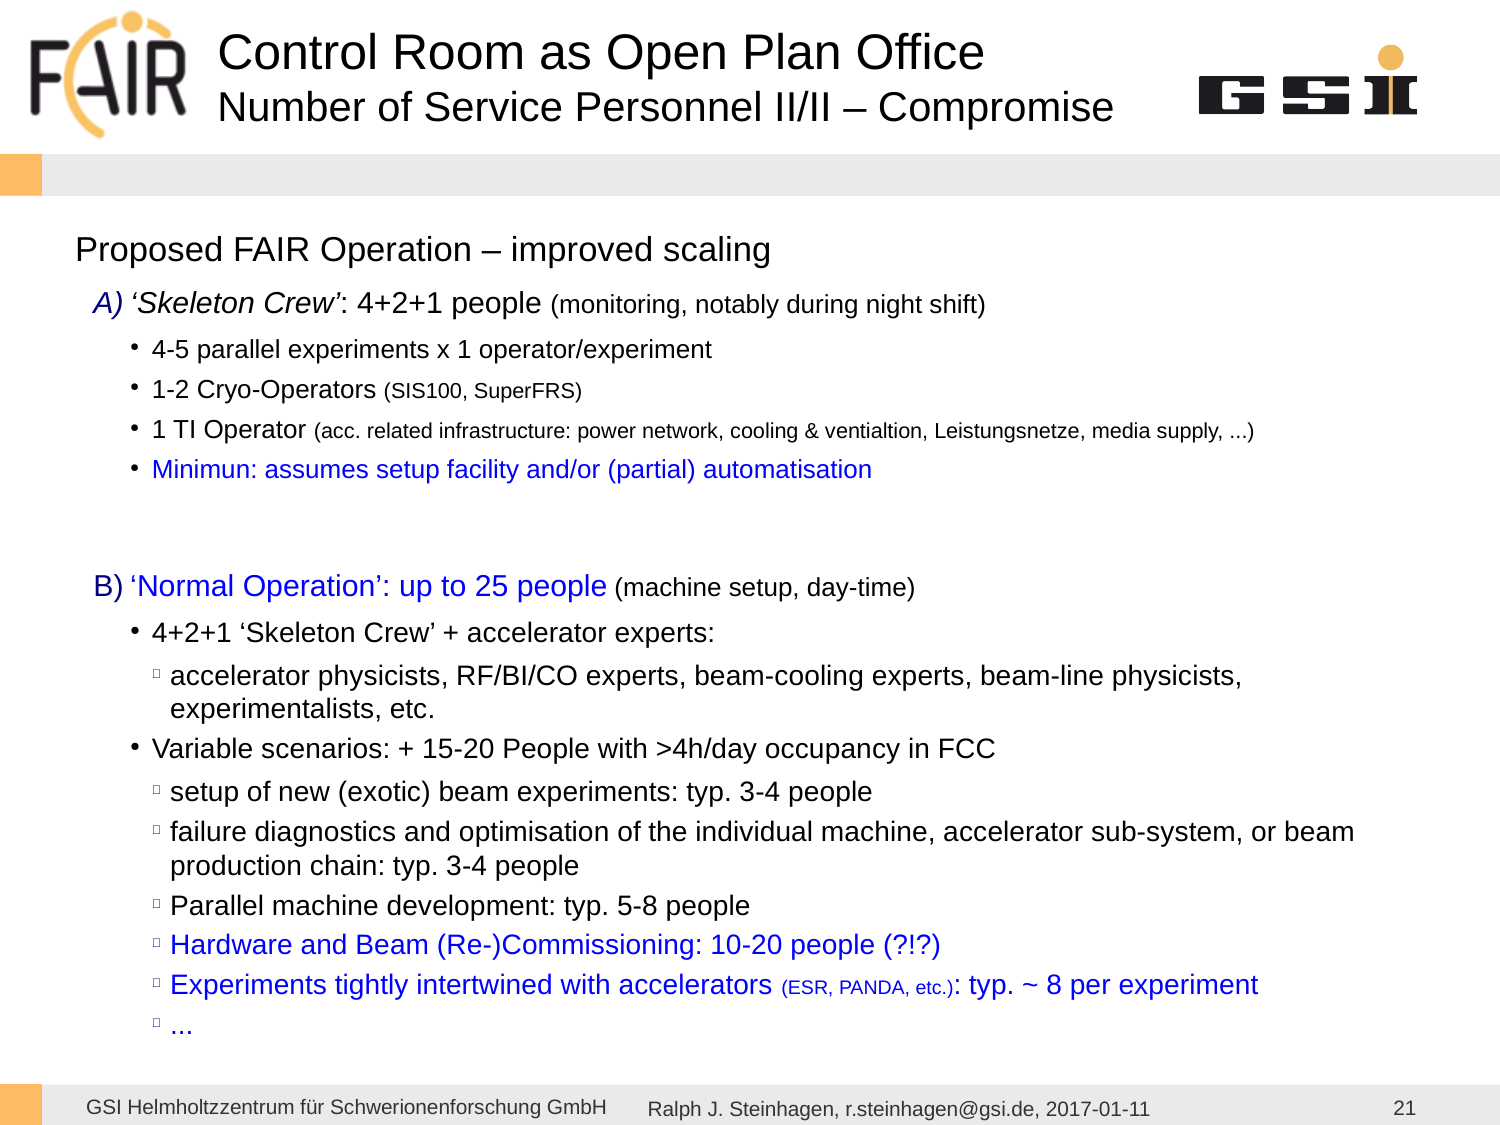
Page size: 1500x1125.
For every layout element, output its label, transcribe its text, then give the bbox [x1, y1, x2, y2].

title Control Room as Open Plan Office Number of Service Personnel II/II – Compromise [217, 0, 1186, 150]
picture [1197, 42, 1419, 117]
picture [30, 9, 187, 141]
list Proposed FAIR Operation – improved scaling ‘Skeleton Crew’: 4+2+1 people (monitoring, notably during night shift) 4-5 parallel experiments x 1 operator/experiment 1-2 Cryo-Operators (SIS100, SuperFRS) 1 TI Operator (acc. related infrastructure: power network, cooling & ventialtion, Leistungsnetze, media supply, ...) Minimun: assumes setup facility and/or (partial) automatisation ‘Normal Operation’: up to 25 people (machine setup, day-time) 4+2+1 ‘Skeleton Crew’ + accelerator experts: accelerator physicists, RF/BI/CO experts, beam-cooling experts, beam-line physicists, experimentalists, etc. Variable scenarios: + 15-20 People with >4h/day occupancy in FCC setup of new (exotic) beam experiments: typ. 3-4 people failure diagnostics and optimisation of the individual machine, accelerator sub-system, or beam production chain: typ. 3-4 people Parallel machine development: typ. 5-8 people Hardware and Beam (Re-)Commissioning: 10-20 people (?!?) Experiments tightly intertwined with accelerators (ESR, PANDA, etc.): typ. ~ 8 per experiment ... [75, 226, 1425, 1050]
